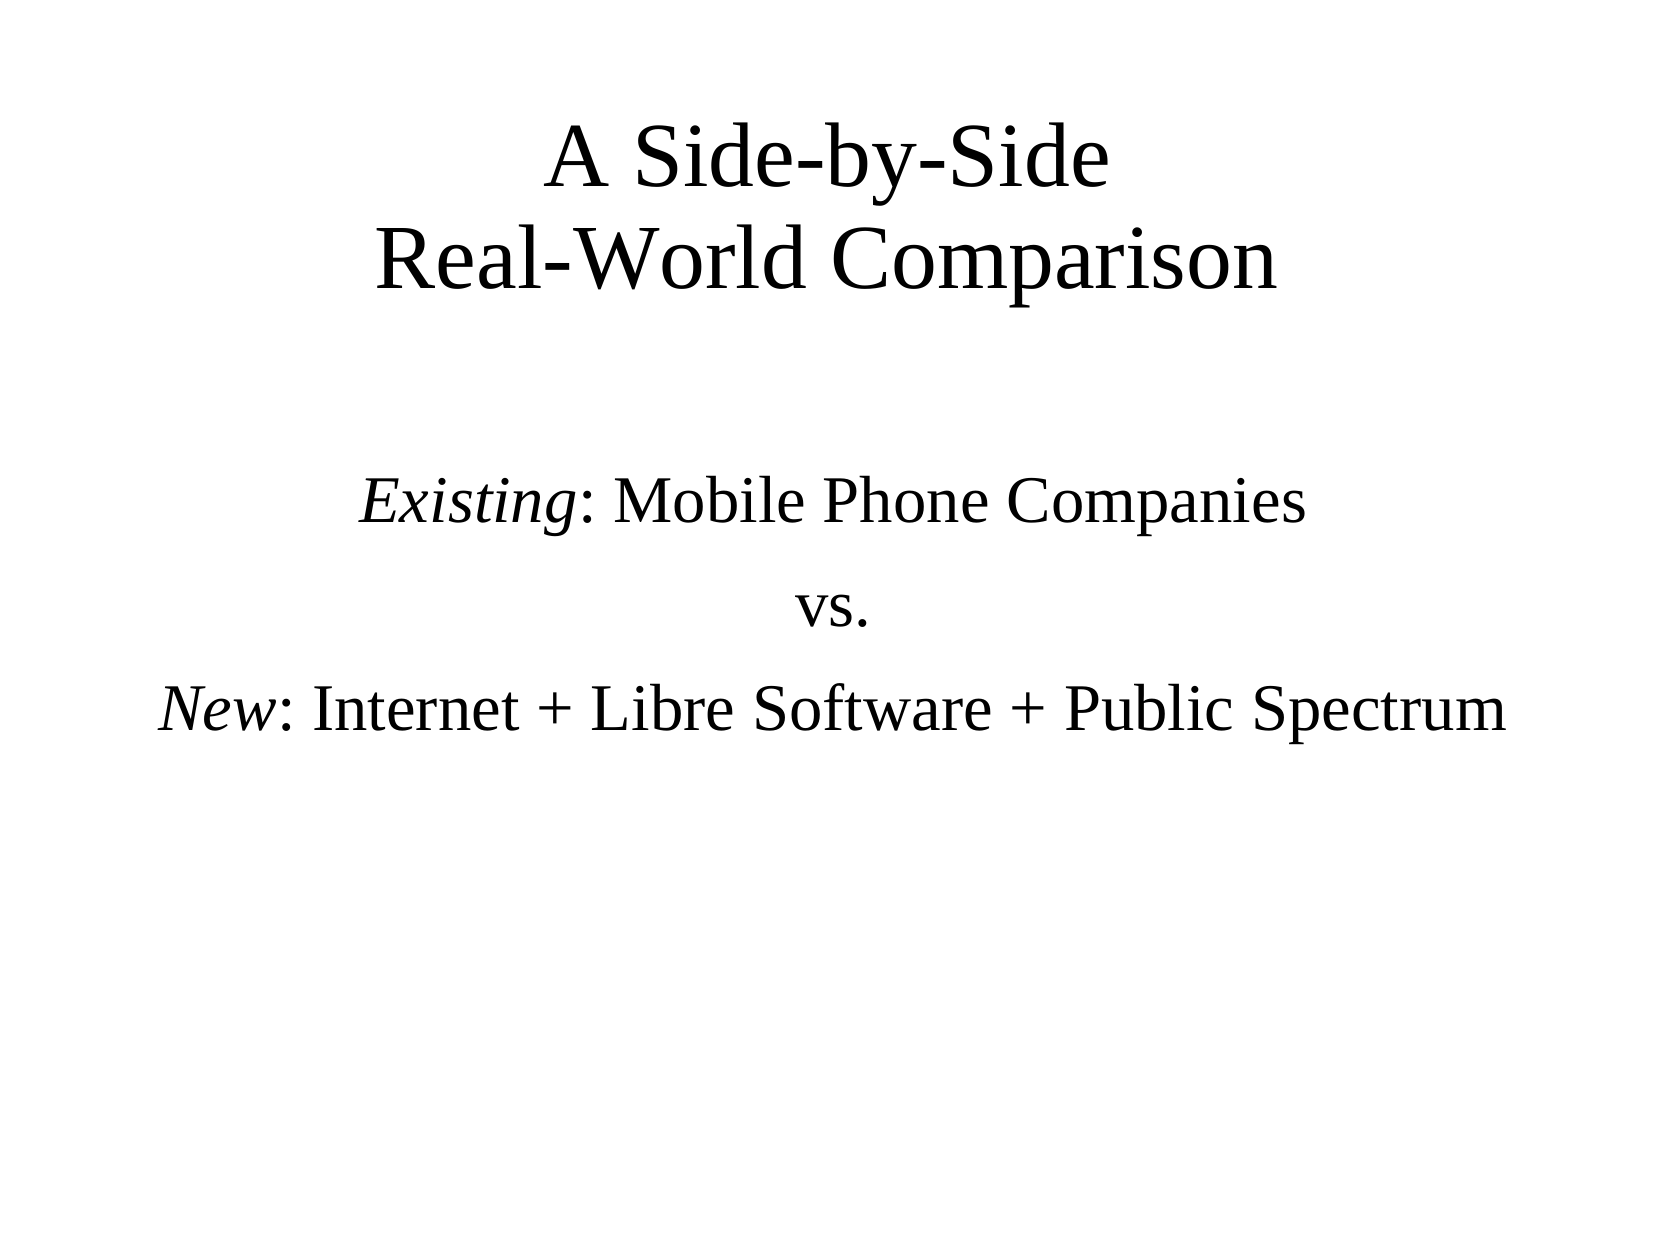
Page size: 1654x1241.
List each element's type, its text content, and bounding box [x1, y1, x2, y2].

title A Side-by-Side Real-World Comparison [121, 95, 1534, 318]
list Existing: Mobile Phone Companies vs. New: Internet + Libre Software + Public Spectrum [118, 463, 1531, 1023]
